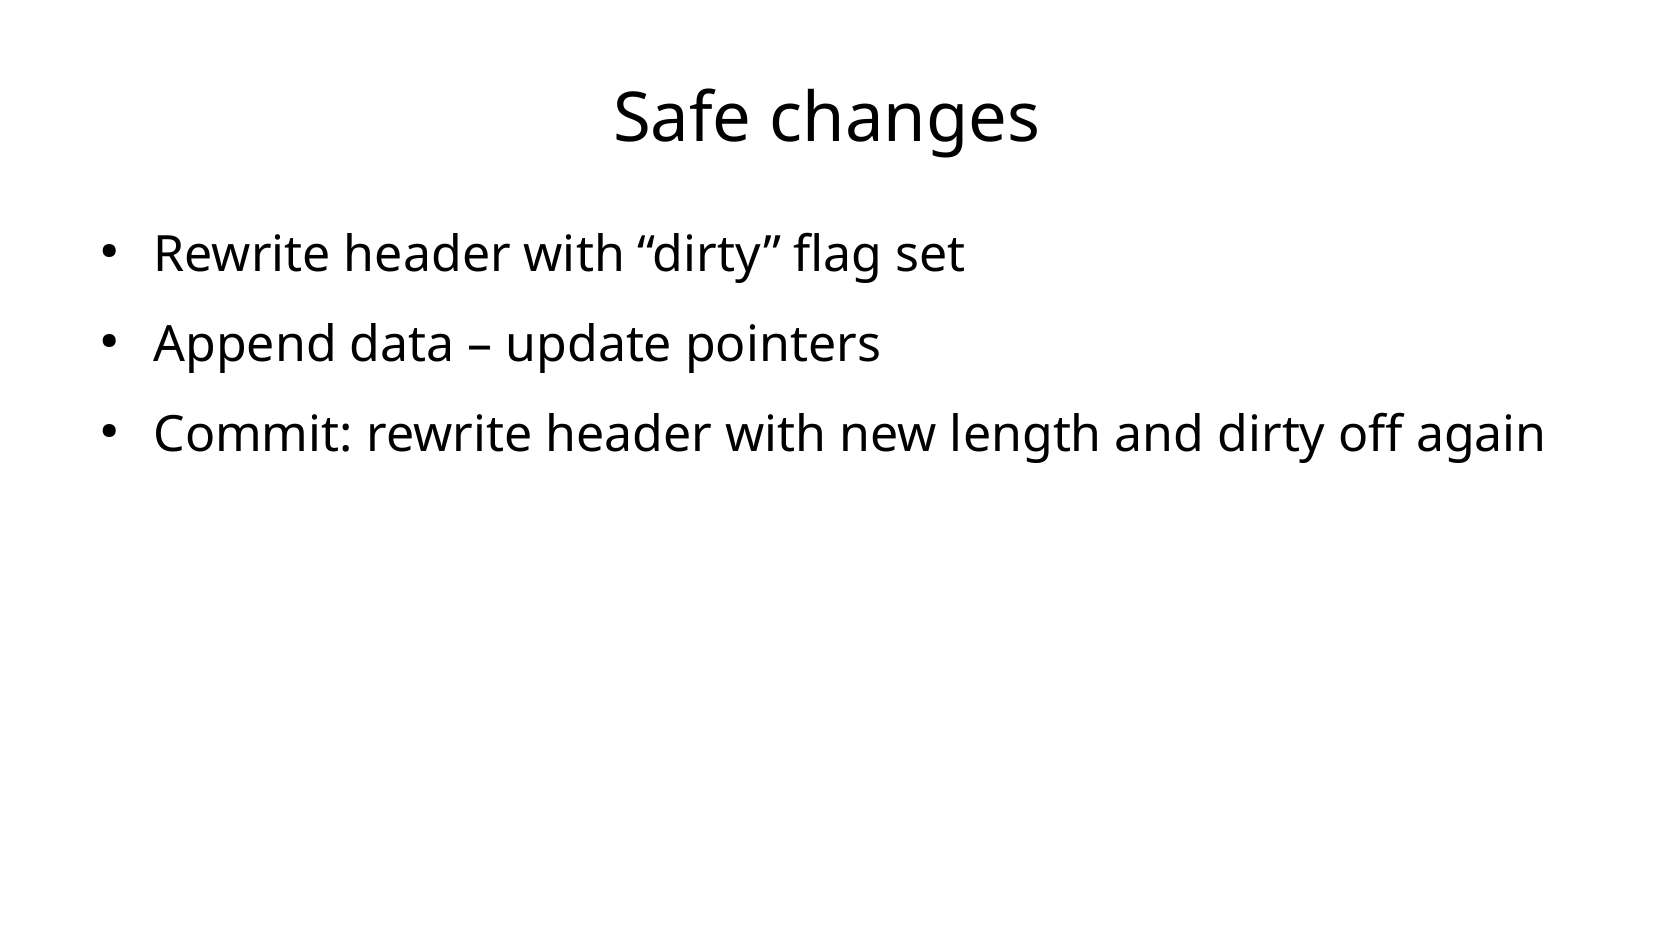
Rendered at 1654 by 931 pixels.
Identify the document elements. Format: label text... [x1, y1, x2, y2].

title Safe changes [82, 37, 1571, 193]
list Rewrite header with “dirty” flag set Append data – update pointers Commit: rewrite header with new length and dirty off again [82, 217, 1571, 758]
